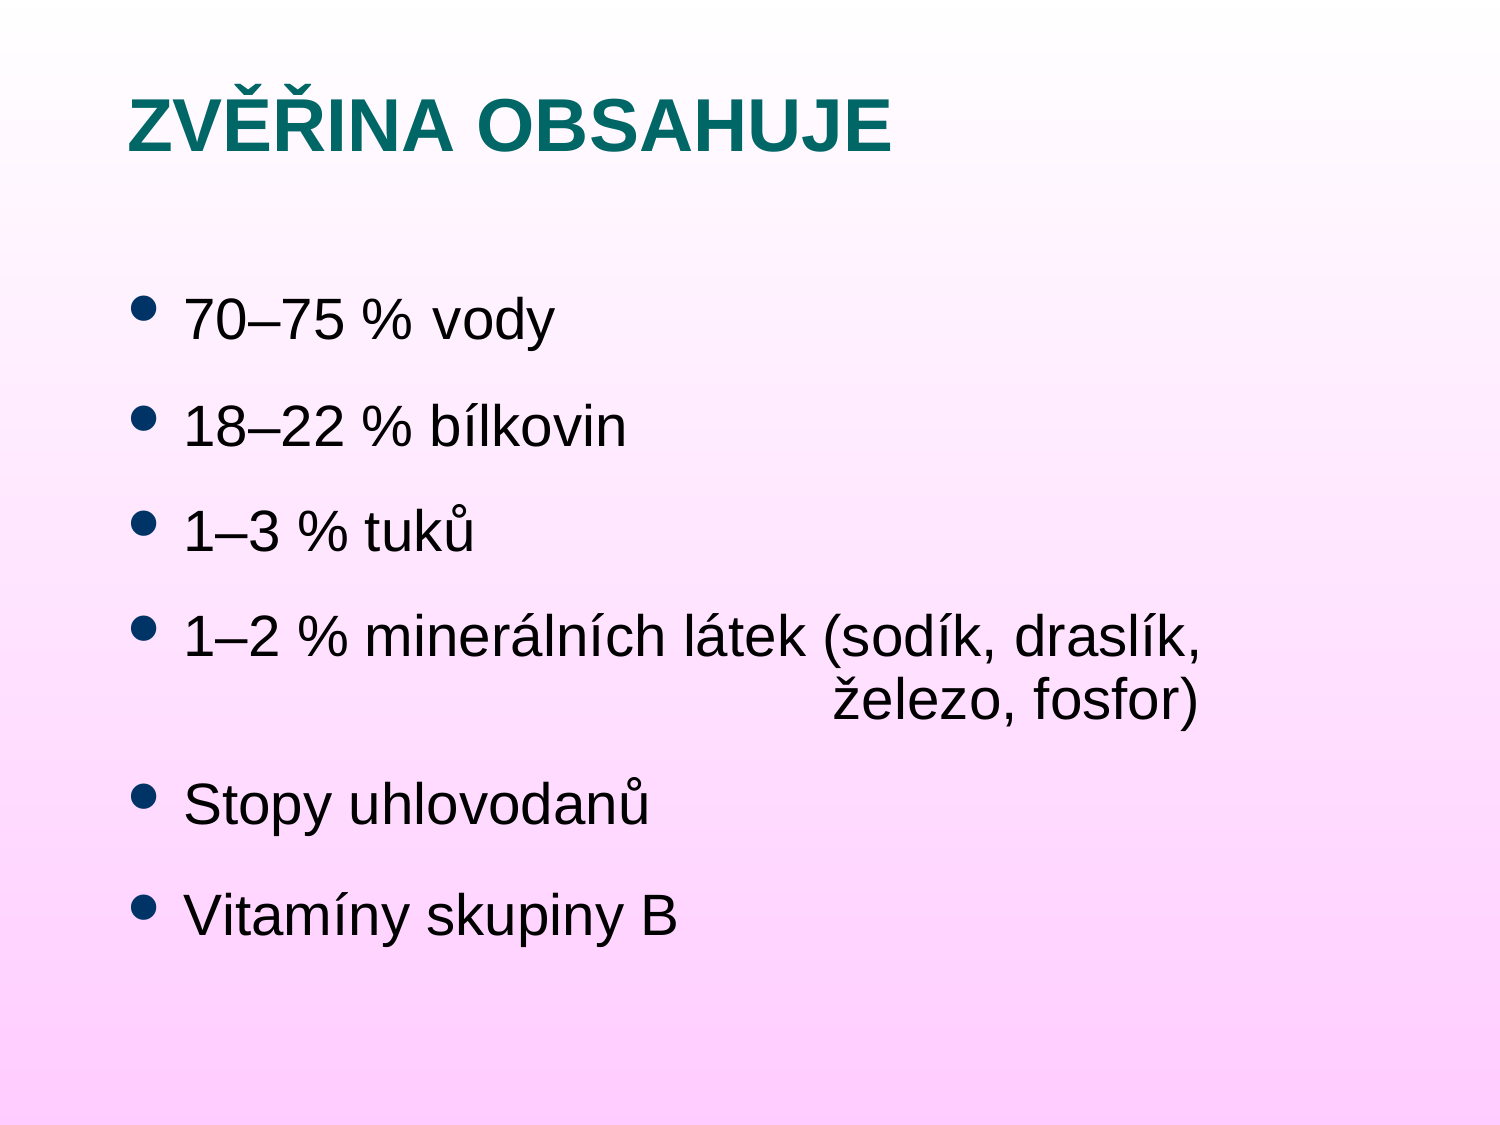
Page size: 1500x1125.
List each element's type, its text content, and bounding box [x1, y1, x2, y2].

list 70–75 % vody 18–22 % bílkovin 1–3 % tuků 1–2 % minerálních látek (sodík, draslík, železo, fosfor) Stopy uhlovodanů Vitamíny skupiny B [112, 274, 1459, 1083]
title ZVĚŘINA OBSAHUJE [112, 11, 1389, 176]
